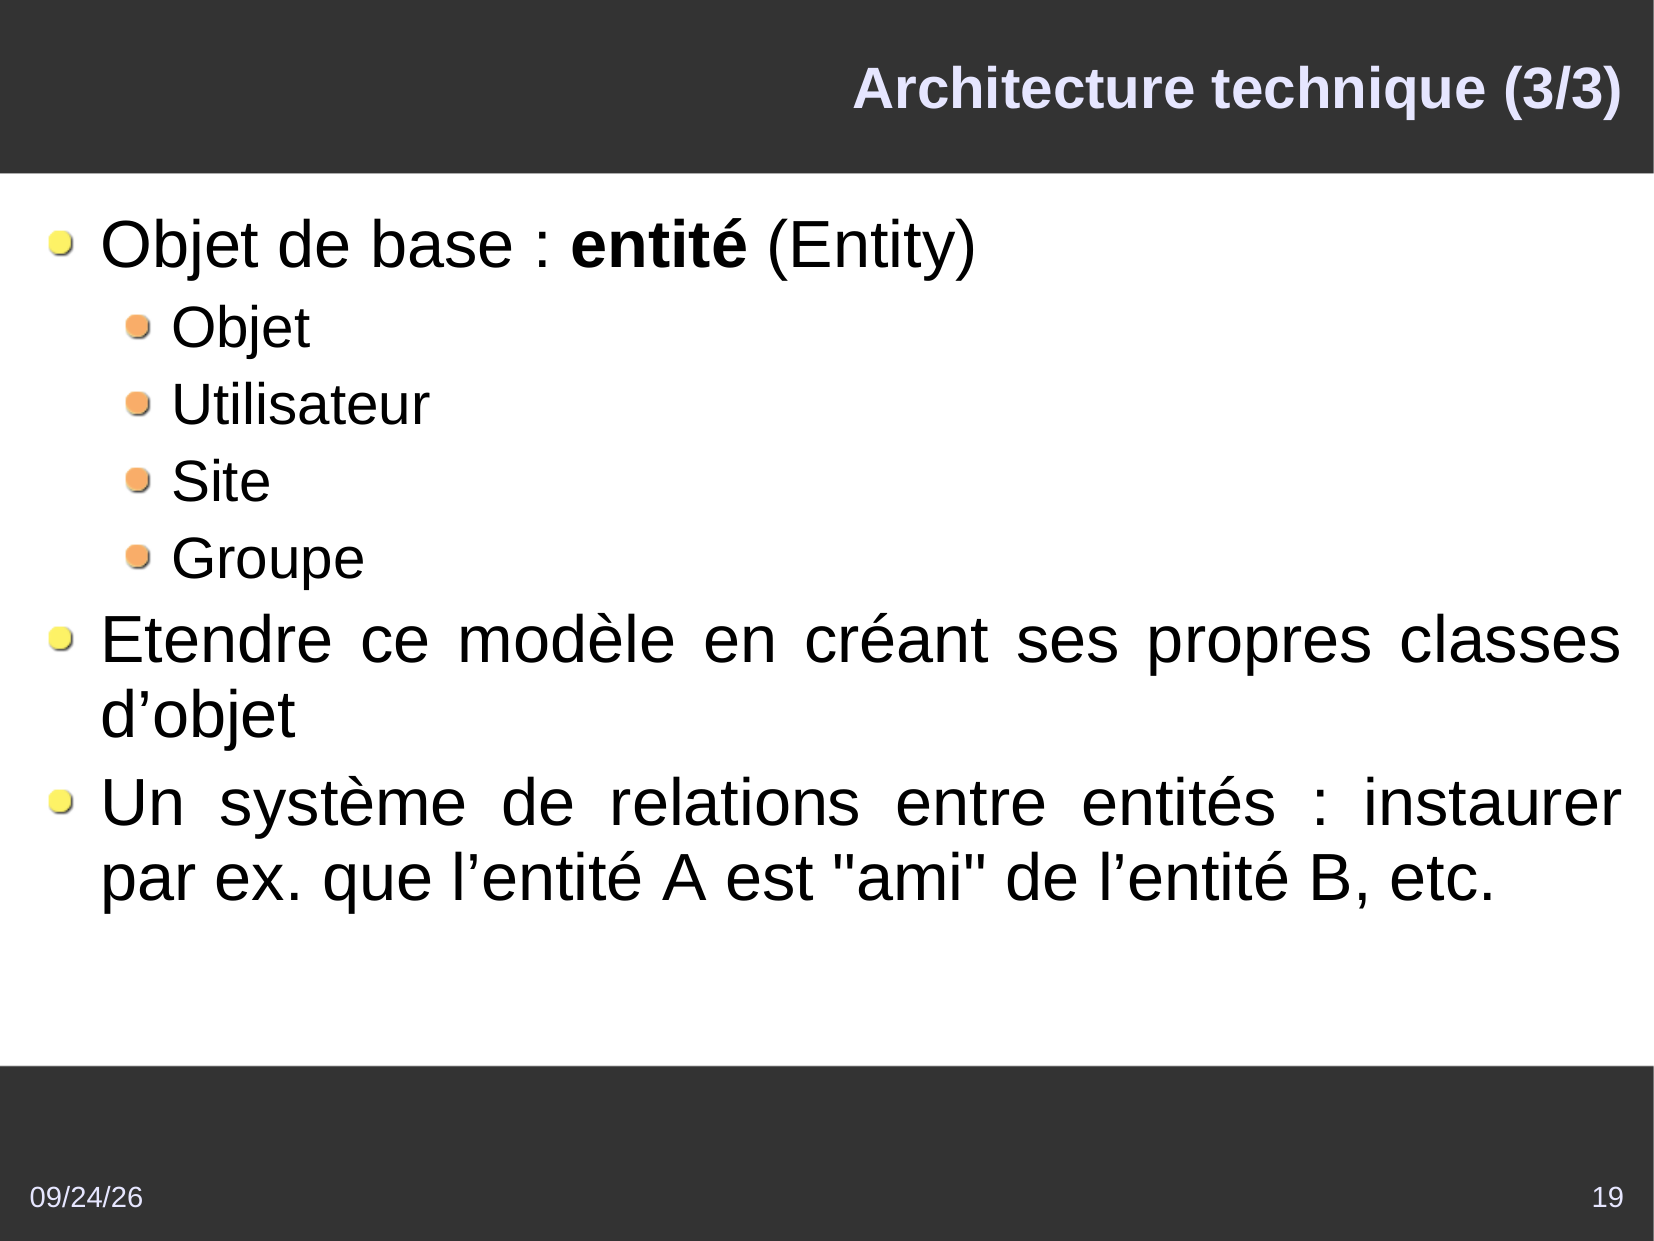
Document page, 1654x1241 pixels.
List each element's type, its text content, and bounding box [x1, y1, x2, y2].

title Architecture technique (3/3) [29, 36, 1625, 141]
picture [0, 0, 1654, 1241]
list Objet de base : entité (Entity) Objet Utilisateur Site Groupe Etendre ce modèle en créant ses propres classes d’objet Un système de relations entre entités : instaurer par ex. que l’entité A est "ami" de l’entité B, etc. [29, 206, 1625, 1019]
